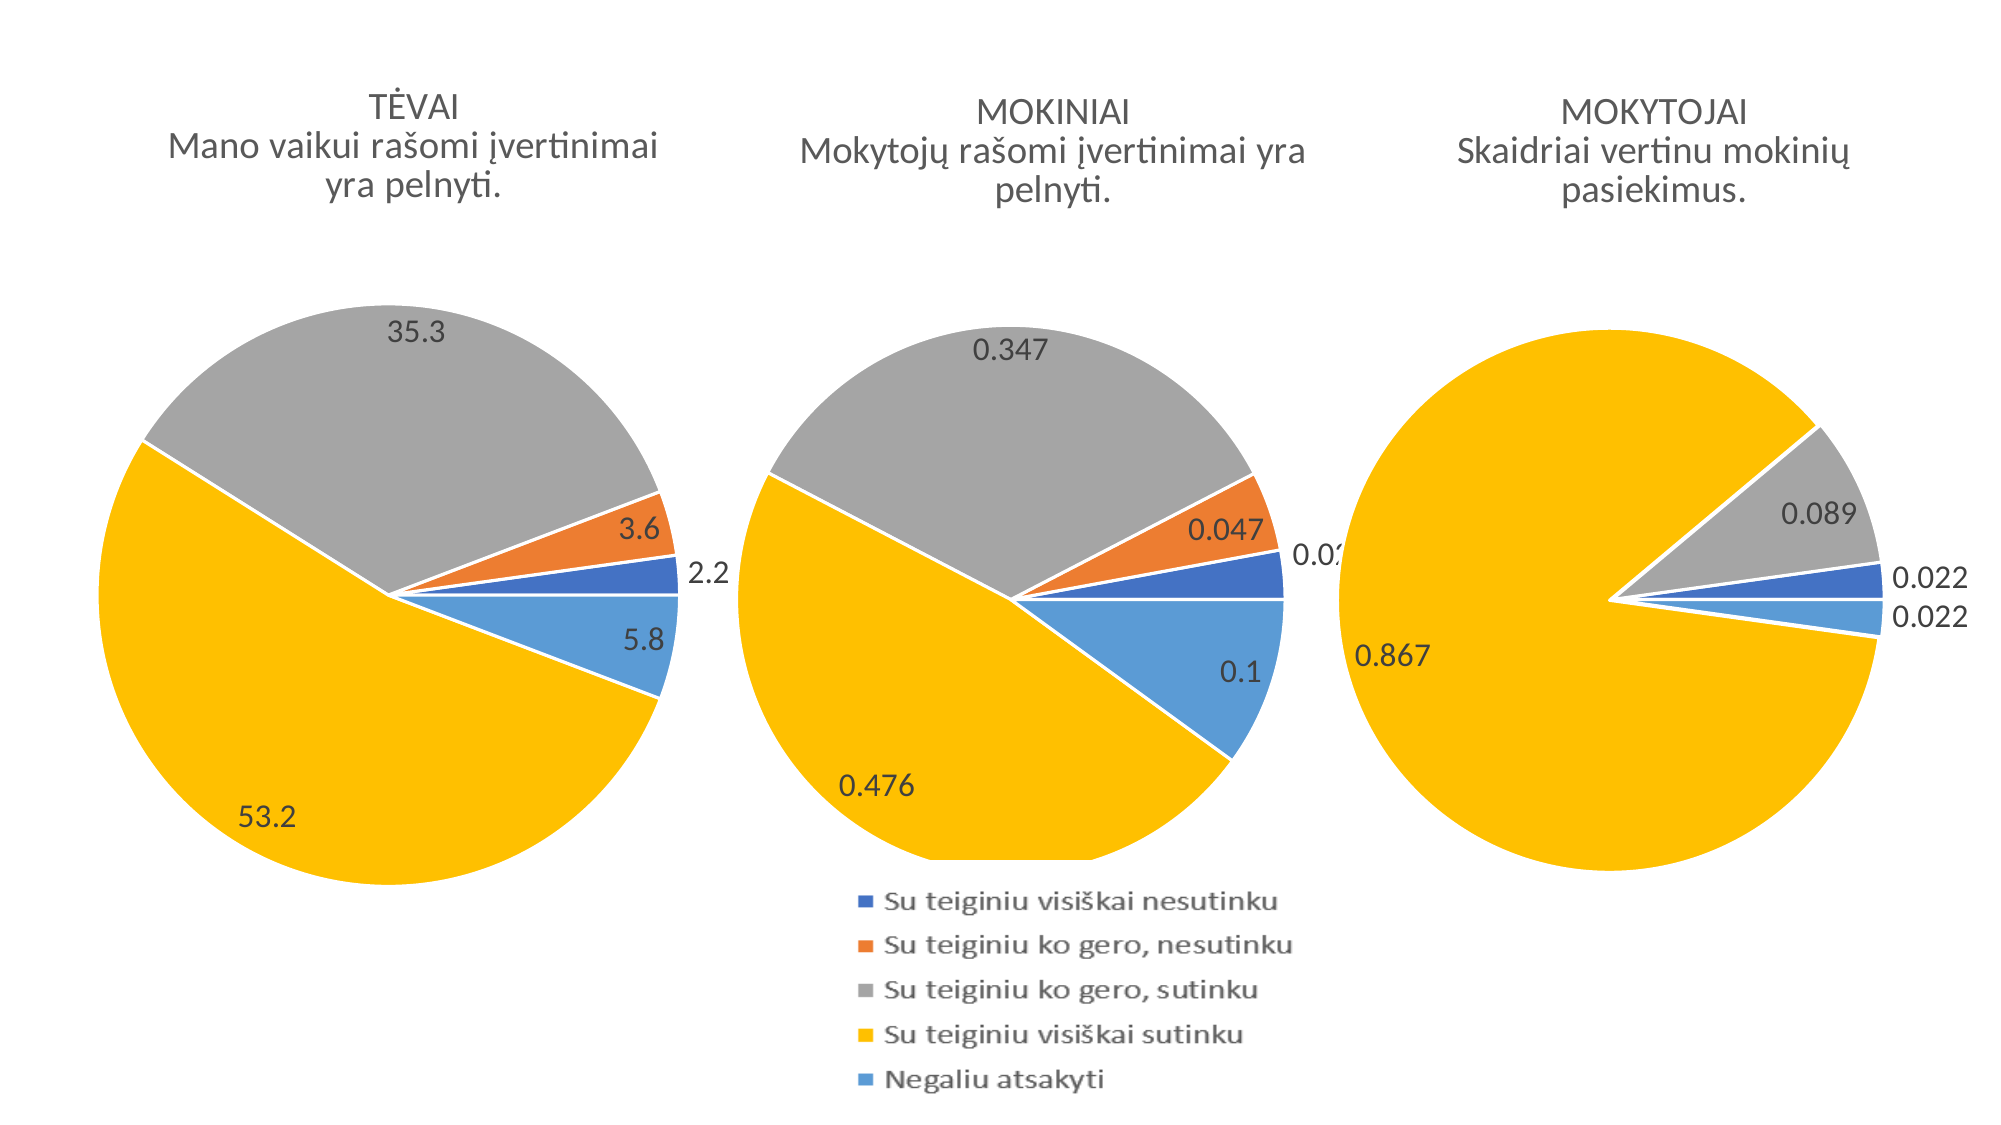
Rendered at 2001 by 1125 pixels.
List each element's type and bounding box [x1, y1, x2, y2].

chart [83, 52, 1984, 976]
picture [743, 860, 1372, 1112]
